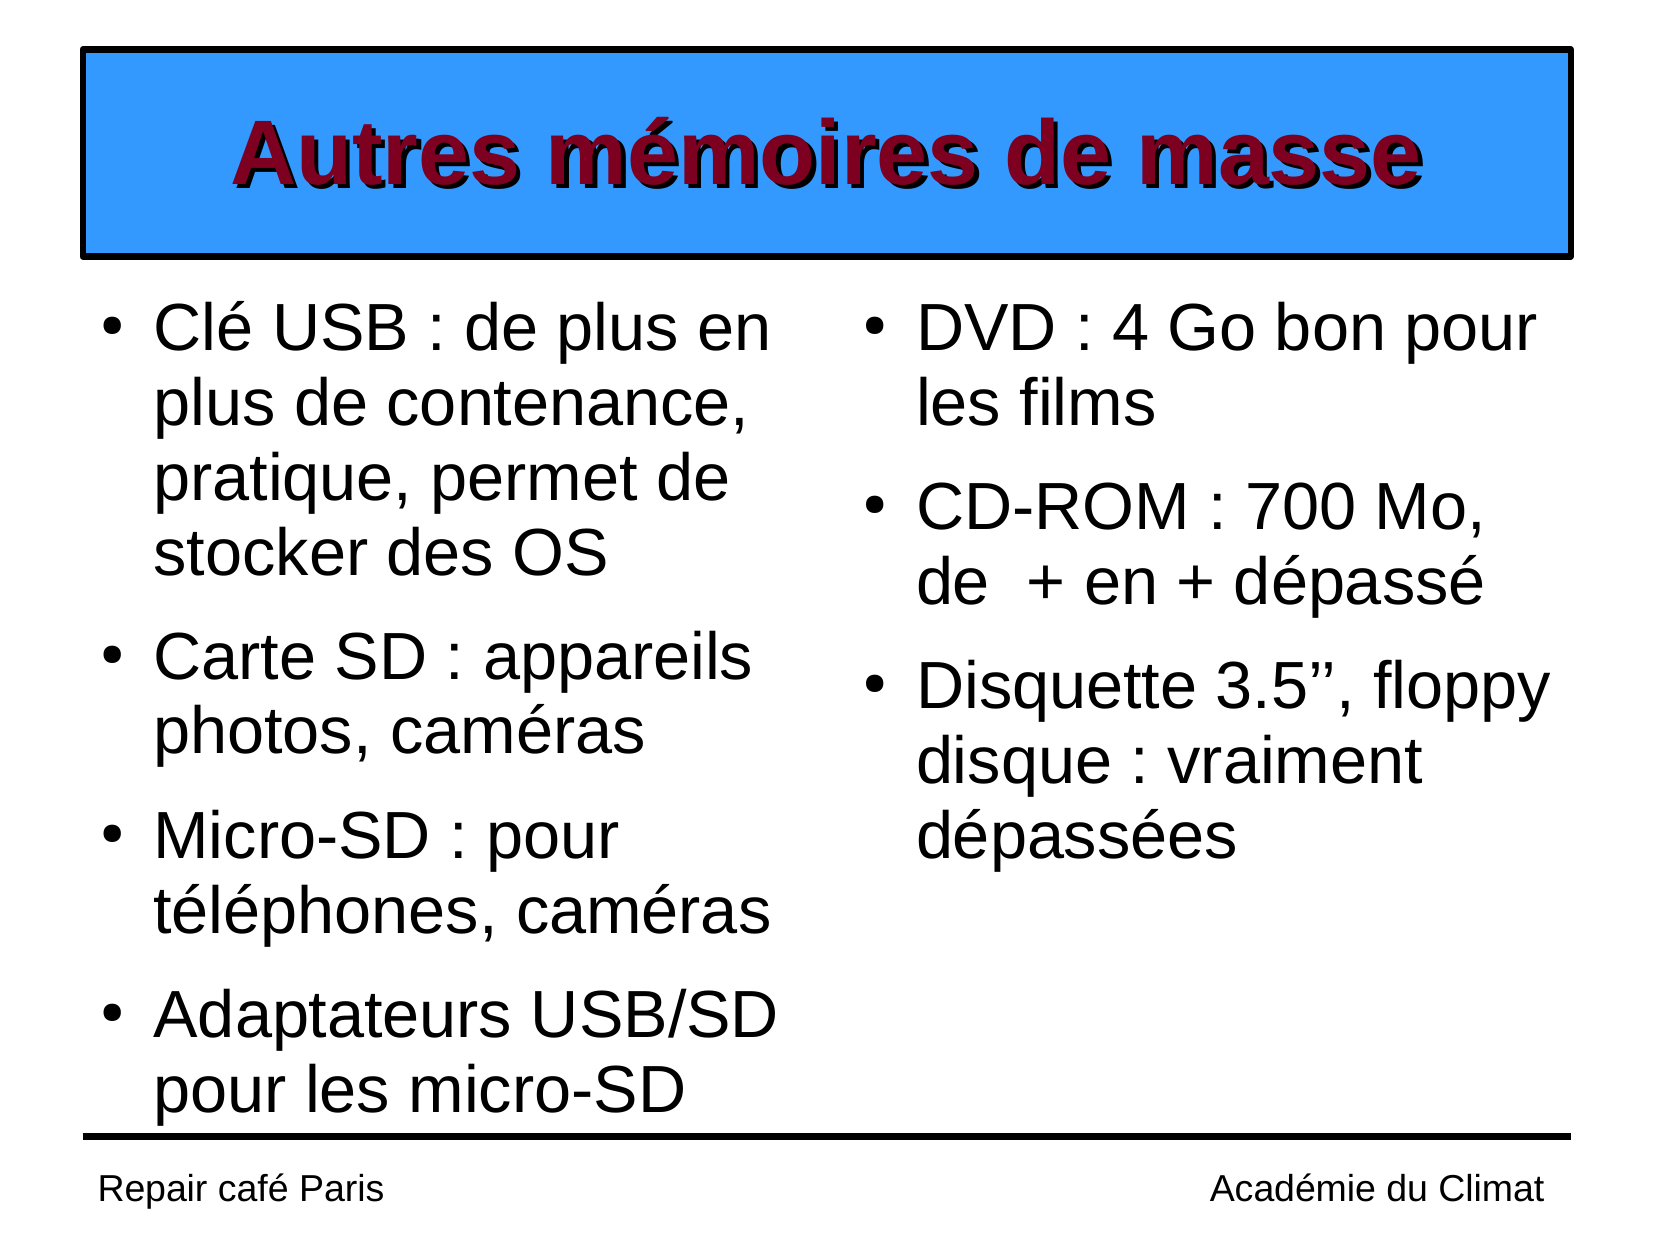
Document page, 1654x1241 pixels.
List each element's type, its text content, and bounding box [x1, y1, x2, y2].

text_box Repair café Paris Académie du Climat [82, 1160, 1571, 1217]
list DVD : 4 Go bon pour les films CD-ROM : 700 Mo, de + en + dépassé Disquette 3.5’’, floppy disque : vraiment dépassées [845, 290, 1572, 1010]
list Clé USB : de plus en plus de contenance, pratique, permet de stocker des OS Carte SD : appareils photos, caméras Micro-SD : pour téléphones, caméras Adaptateurs USB/SD pour les micro-SD [82, 290, 809, 1127]
title Autres mémoires de masse [82, 49, 1571, 257]
